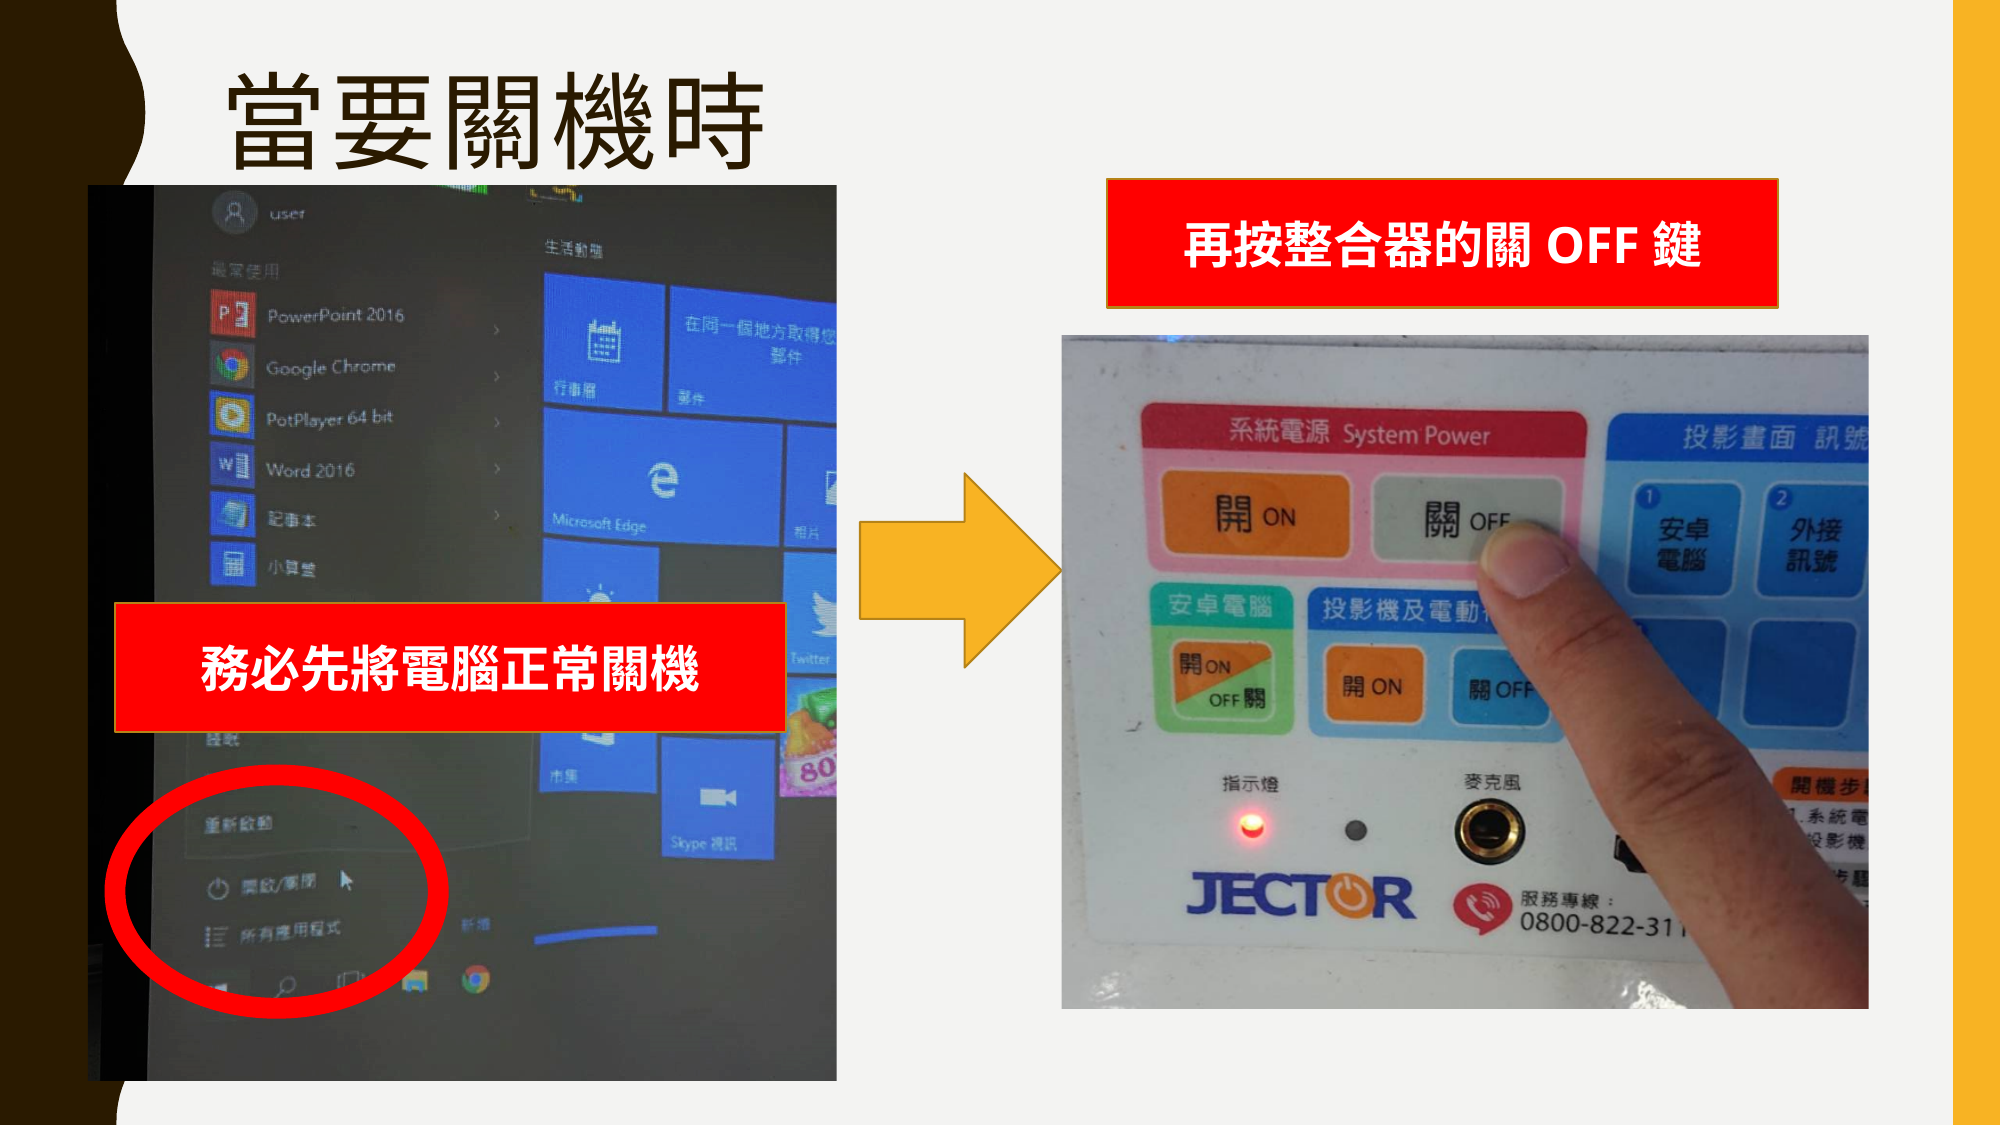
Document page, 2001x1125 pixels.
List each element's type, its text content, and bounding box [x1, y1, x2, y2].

picture [1061, 335, 1869, 1009]
title 當要關機時 [205, 62, 1876, 308]
text_box 再按整合器的關OFF鍵 [1107, 179, 1778, 308]
picture [87, 185, 837, 1081]
text_box [860, 473, 1061, 668]
text_box 務必先將電腦正常關機 [115, 603, 786, 732]
